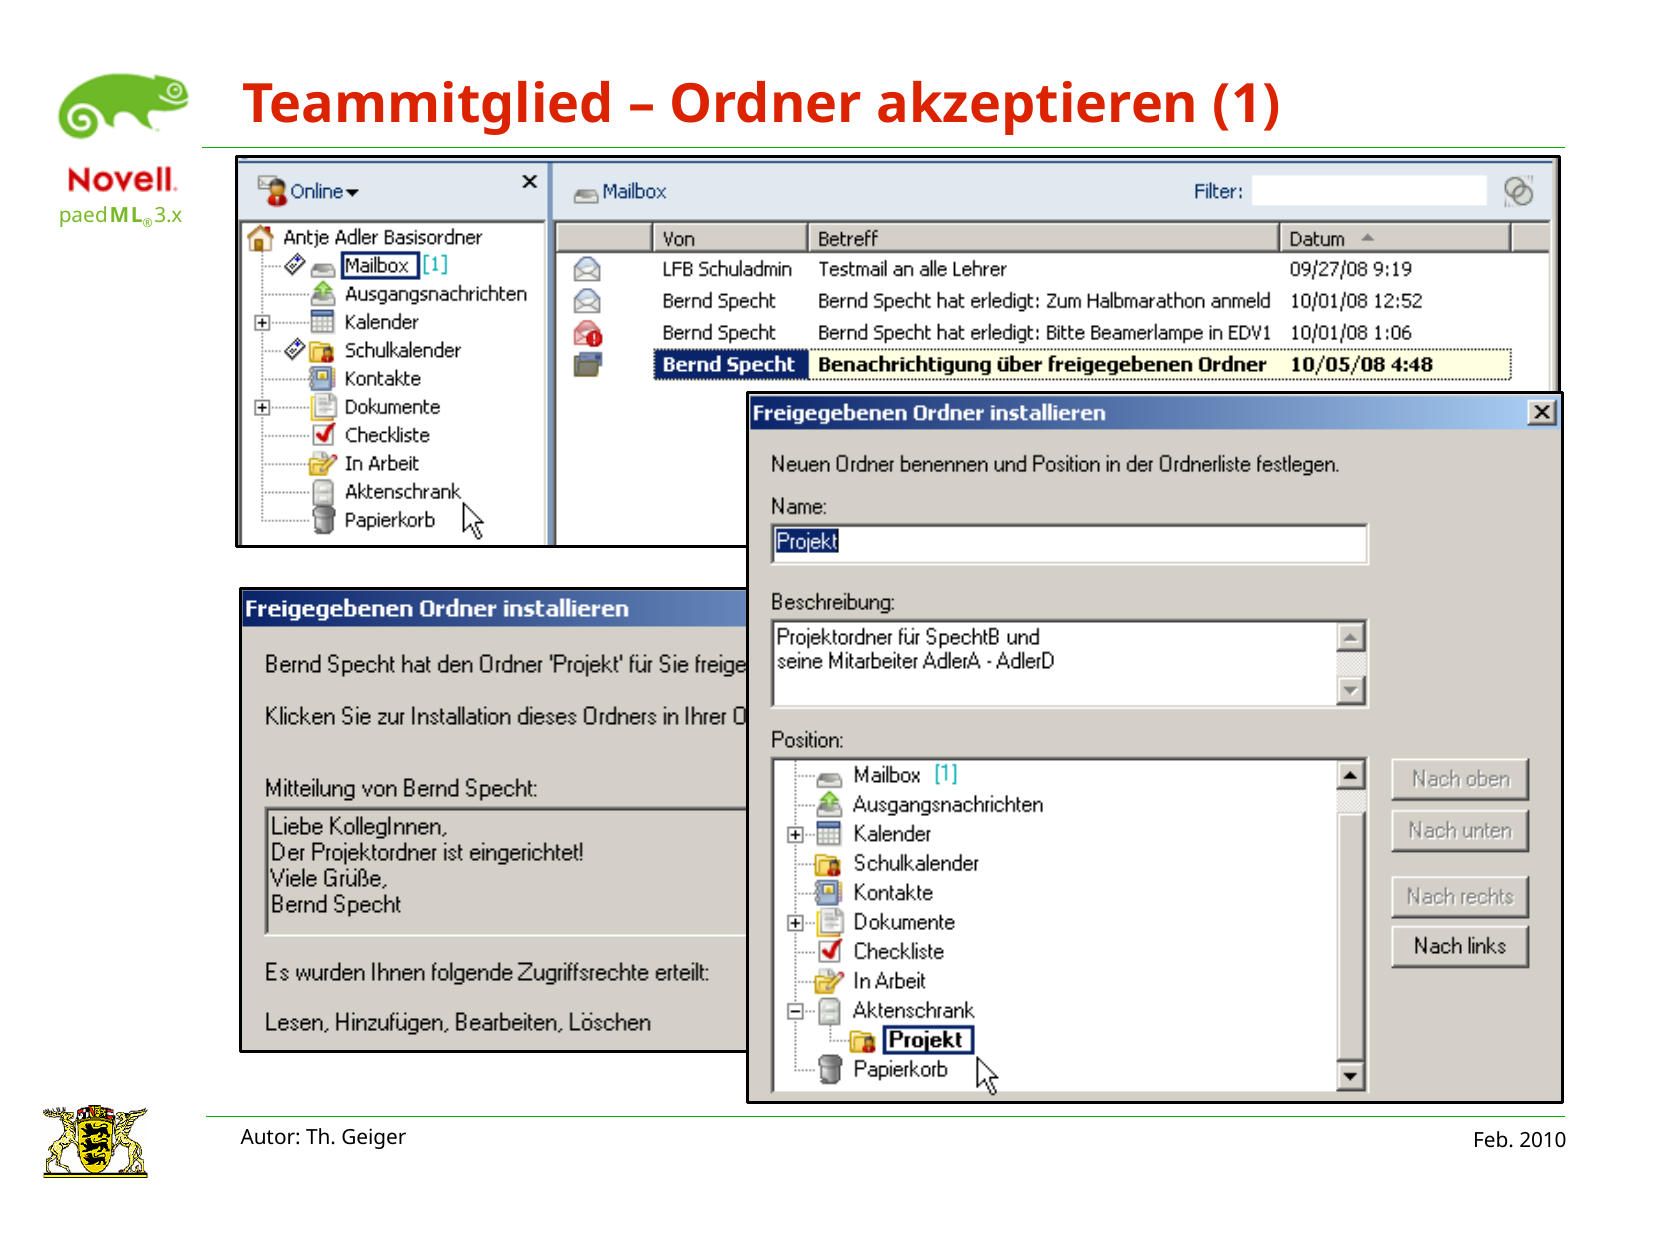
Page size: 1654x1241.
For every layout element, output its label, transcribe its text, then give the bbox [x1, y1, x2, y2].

picture [41, 1104, 148, 1180]
picture [241, 589, 746, 1051]
picture [237, 158, 1558, 545]
title Teammitglied – Ordner akzeptieren (1) [242, 67, 1577, 136]
picture [749, 394, 1561, 1101]
picture [44, 56, 202, 214]
